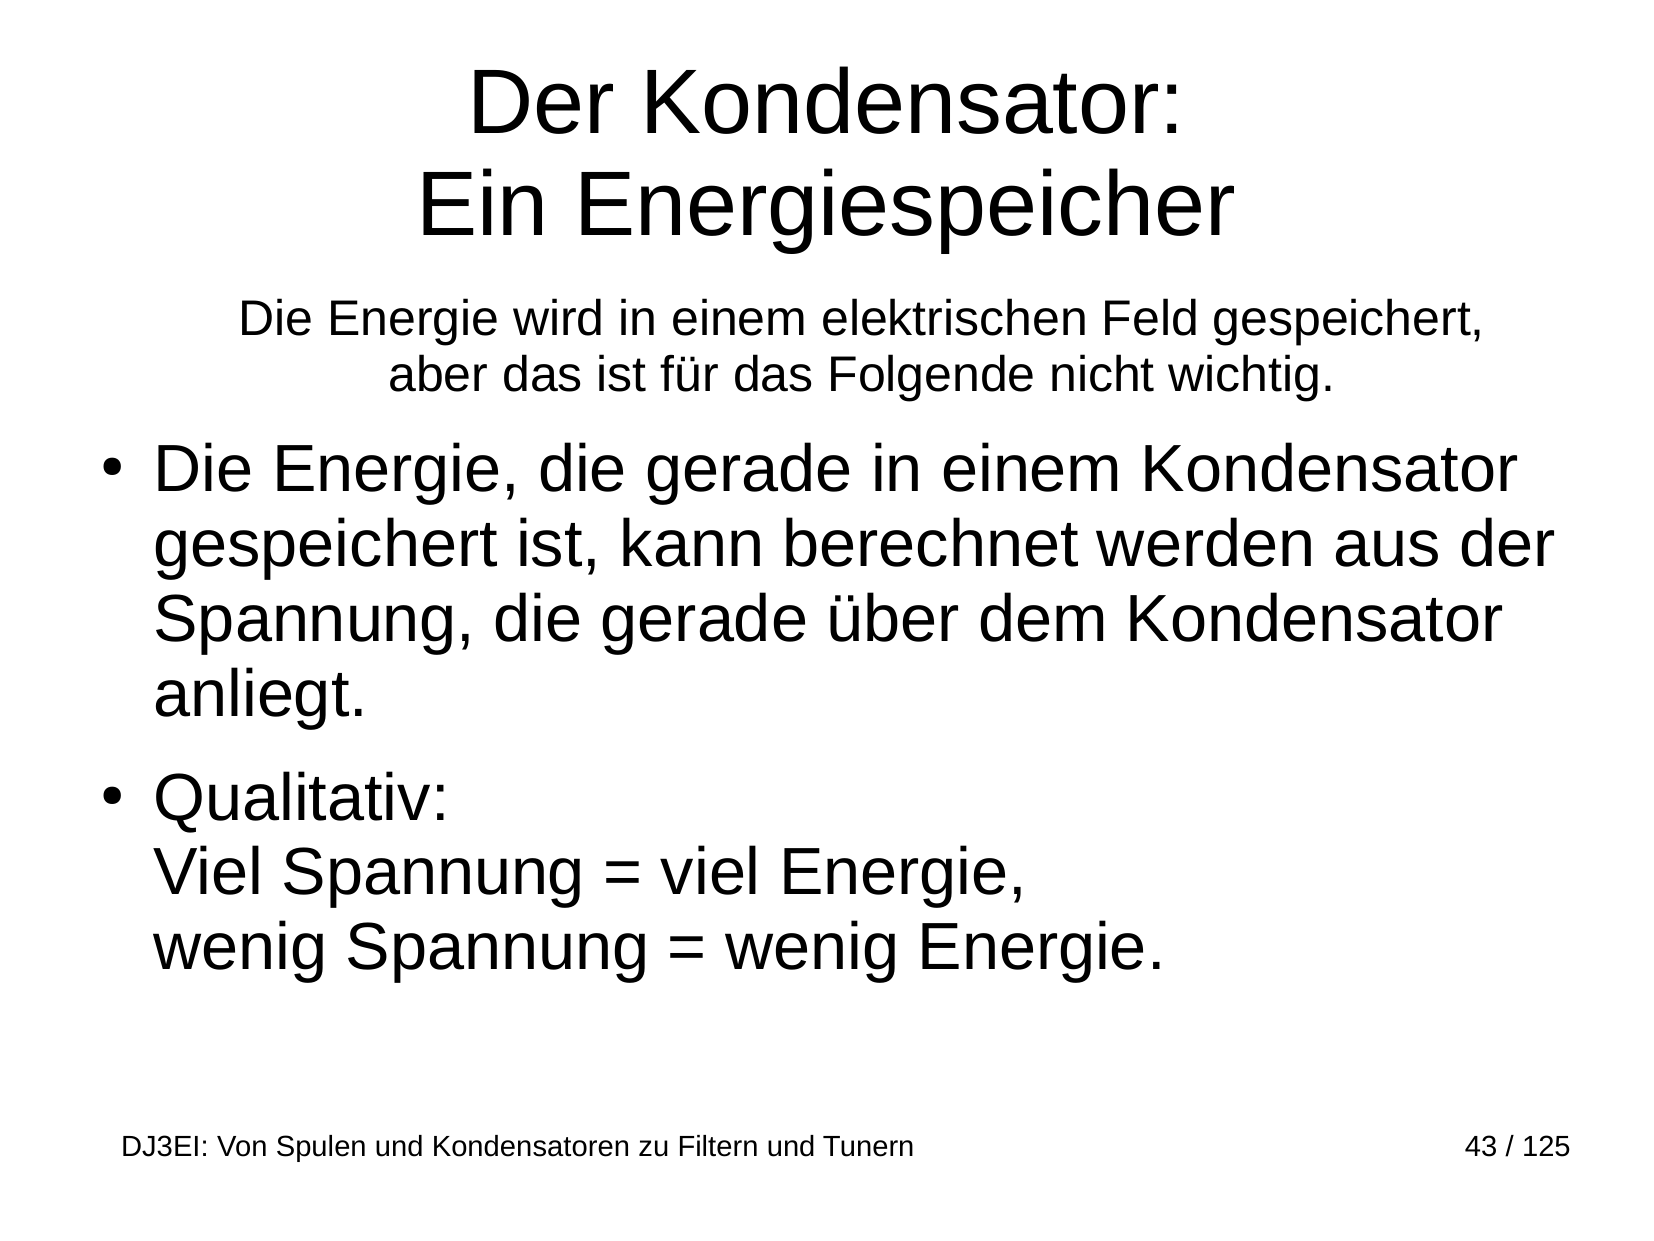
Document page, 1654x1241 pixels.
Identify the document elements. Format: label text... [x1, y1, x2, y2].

list Die Energie wird in einem elektrischen Feld gespeichert, aber das ist für das Folgende nicht wichtig. Die Energie, die gerade in einem Kondensator gespeichert ist, kann berechnet werden aus der Spannung, die gerade über dem Kondensator anliegt. Qualitativ: Viel Spannung = viel Energie, wenig Spannung = wenig Energie. [82, 290, 1571, 1010]
title Der Kondensator: Ein Energiespeicher [82, 49, 1571, 257]
